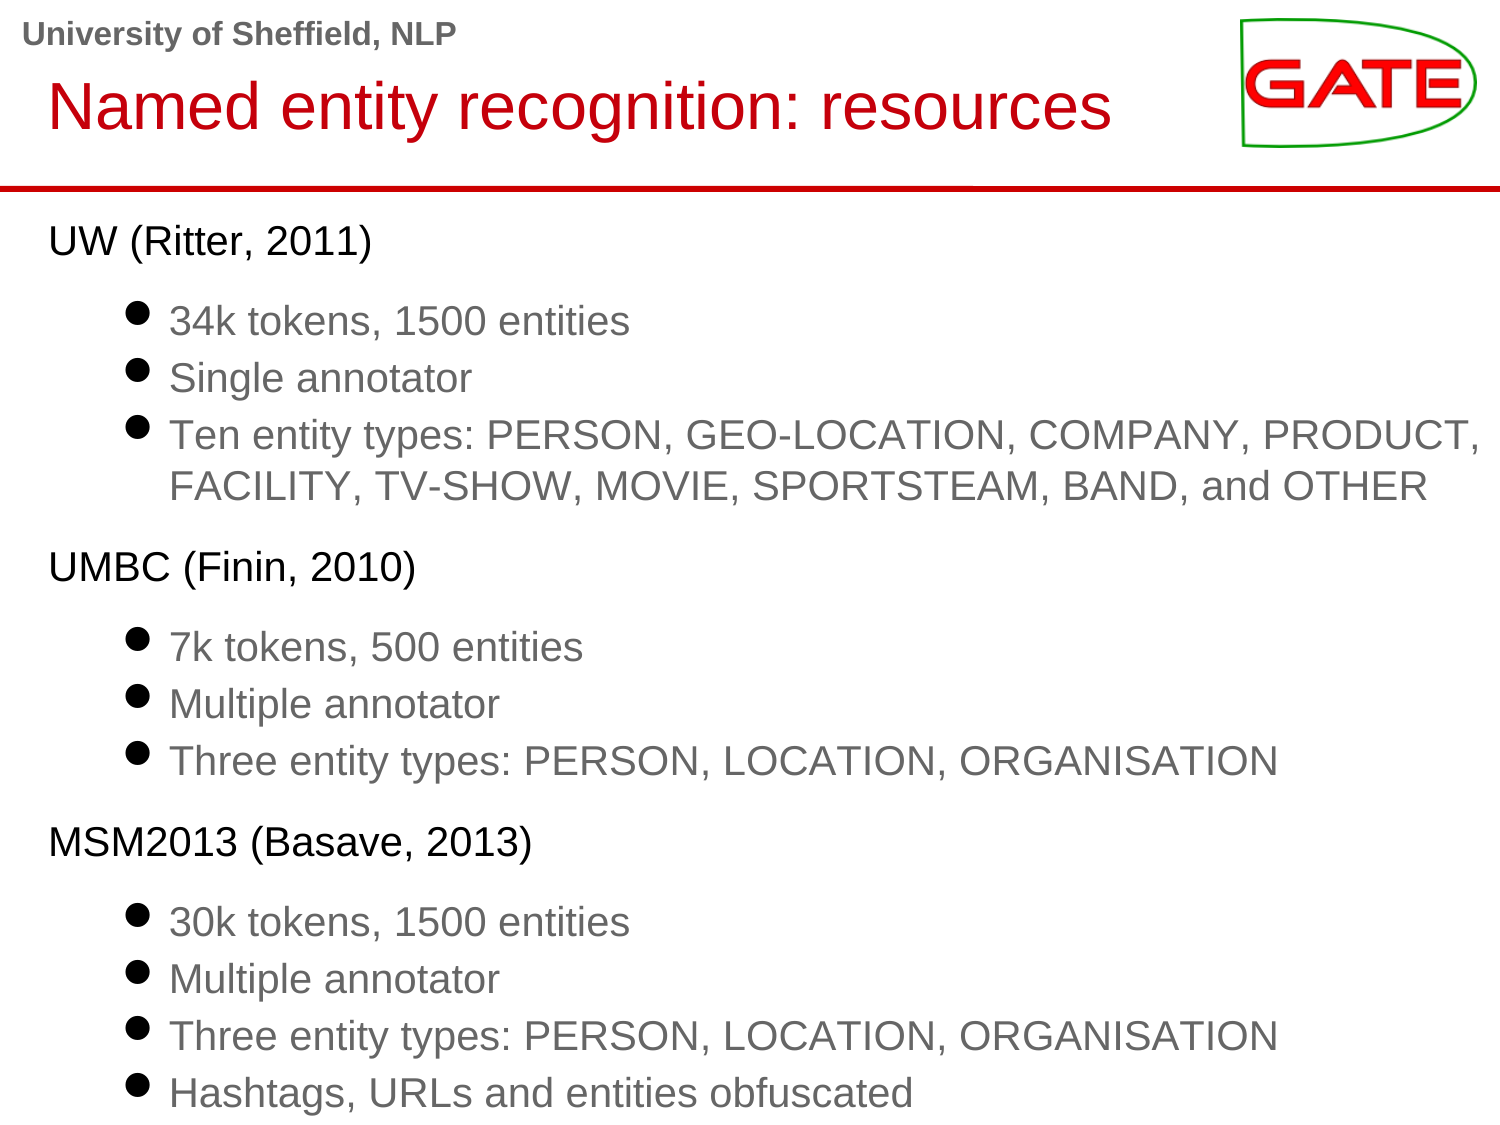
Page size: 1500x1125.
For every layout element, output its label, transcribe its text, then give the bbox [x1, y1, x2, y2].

text_box Named entity recognition: resources [47, 47, 1267, 168]
picture [1240, 18, 1477, 148]
text_box UW (Ritter, 2011) 34k tokens, 1500 entities Single annotator Ten entity types: PERSON, GEO-LOCATION, COMPANY, PRODUCT, FACILITY, TV-SHOW, MOVIE, SPORTSTEAM, BAND, and OTHER UMBC (Finin, 2010) 7k tokens, 500 entities Multiple annotator Three entity types: PERSON, LOCATION, ORGANISATION MSM2013 (Basave, 2013) 30k tokens, 1500 entities Multiple annotator Three entity types: PERSON, LOCATION, ORGANISATION Hashtags, URLs and entities obfuscated [47, 212, 1500, 1064]
